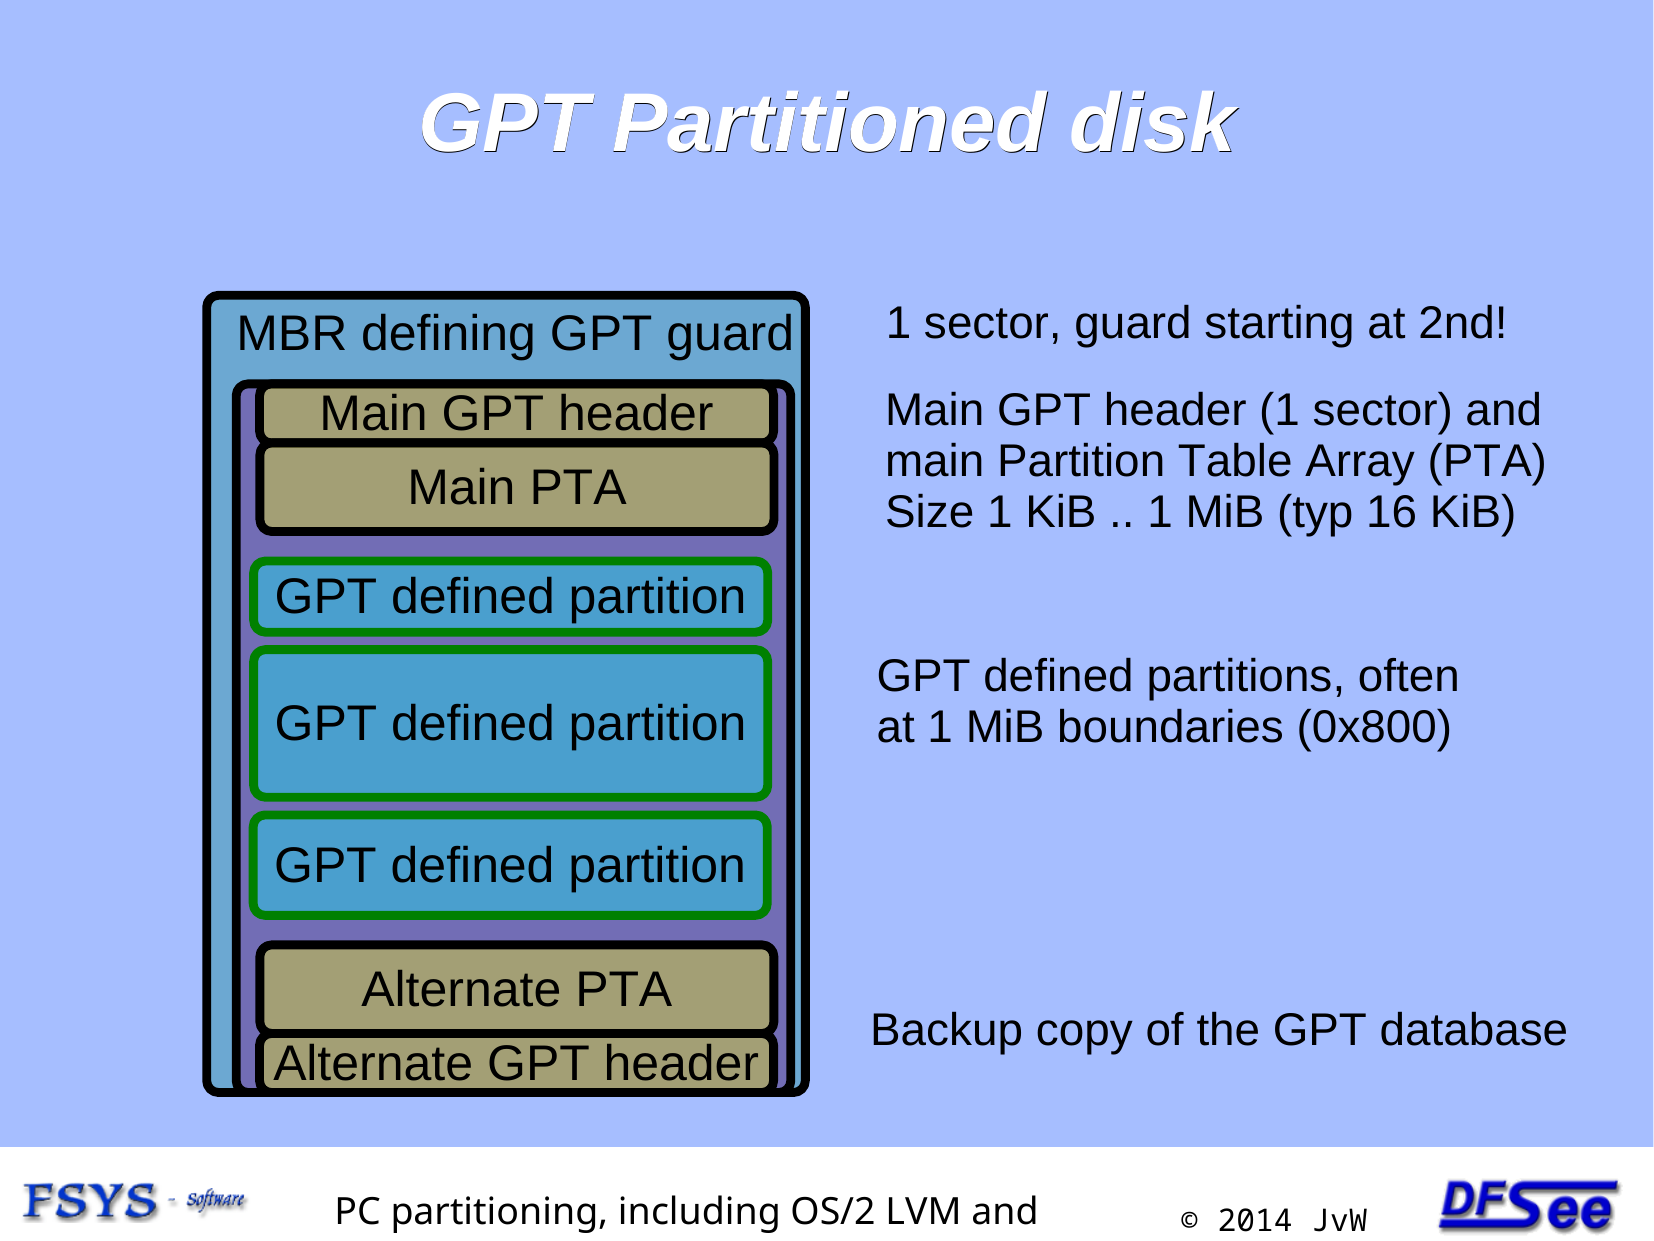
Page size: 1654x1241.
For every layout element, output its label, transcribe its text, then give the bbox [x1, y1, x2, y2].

text_box Main GPT header [259, 384, 774, 443]
text_box Backup copy of the GPT database [870, 1003, 1555, 1061]
text_box 1 sector, guard starting at 2nd! [885, 297, 1495, 355]
text_box Main GPT header (1 sector) and main Partition Table Array (PTA) Size 1 KiB .. 1 MiB (typ 16 KiB) [885, 383, 1536, 537]
text_box GPT defined partition [253, 561, 768, 633]
picture [18, 1178, 254, 1223]
text_box Main PTA [259, 442, 774, 532]
text_box [206, 295, 806, 1093]
title GPT Partitioned disk [121, 19, 1534, 227]
text_box MBR defining GPT guard [236, 305, 798, 384]
text_box Alternate PTA [259, 944, 774, 1034]
text_box GPT defined partition [253, 649, 768, 798]
text_box Alternate GPT header [259, 1033, 774, 1093]
text_box GPT defined partition [253, 814, 768, 916]
text_box GPT defined partitions, often at 1 MiB boundaries (0x800) [876, 649, 1460, 802]
picture [1434, 1177, 1623, 1241]
